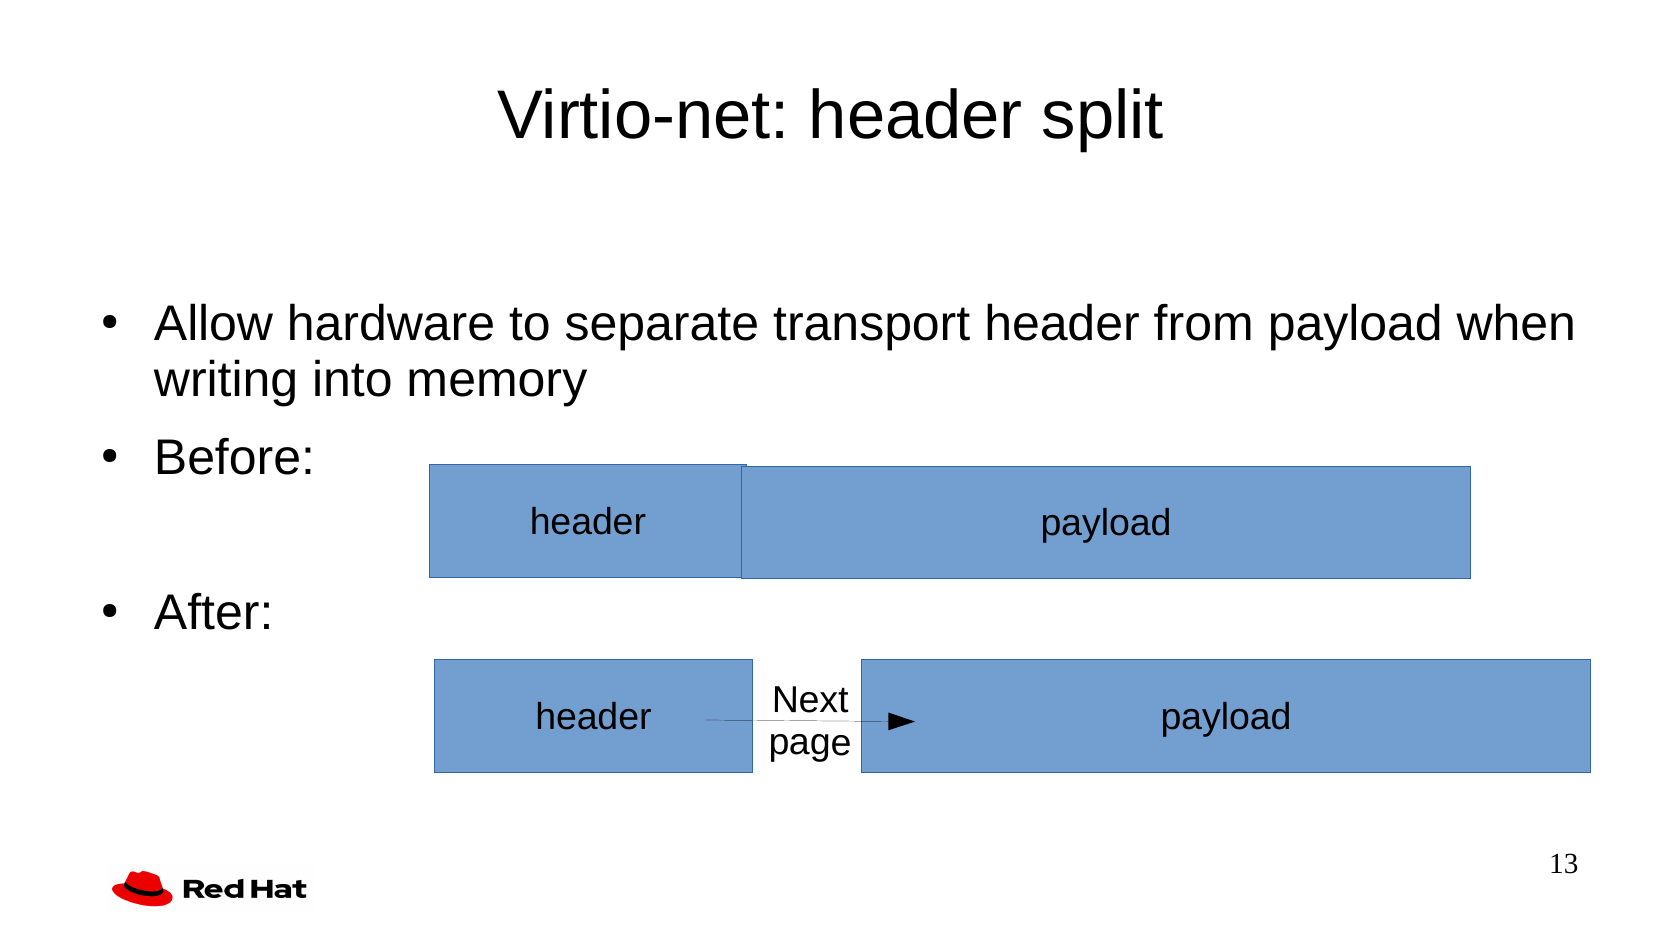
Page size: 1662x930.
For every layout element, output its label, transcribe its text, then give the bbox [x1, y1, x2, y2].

picture [105, 865, 315, 912]
text_box payload [741, 466, 1471, 579]
text_box header [434, 659, 753, 773]
text_box payload [861, 659, 1591, 773]
list Allow hardware to separate transport header from payload when writing into memory Before: After: [83, 217, 1579, 757]
title Virtio-net: header split [83, 36, 1579, 193]
text_box header [429, 464, 747, 578]
list Allow hardware to separate transport header from payload when writing into memory Before: After: [753, 721, 861, 757]
